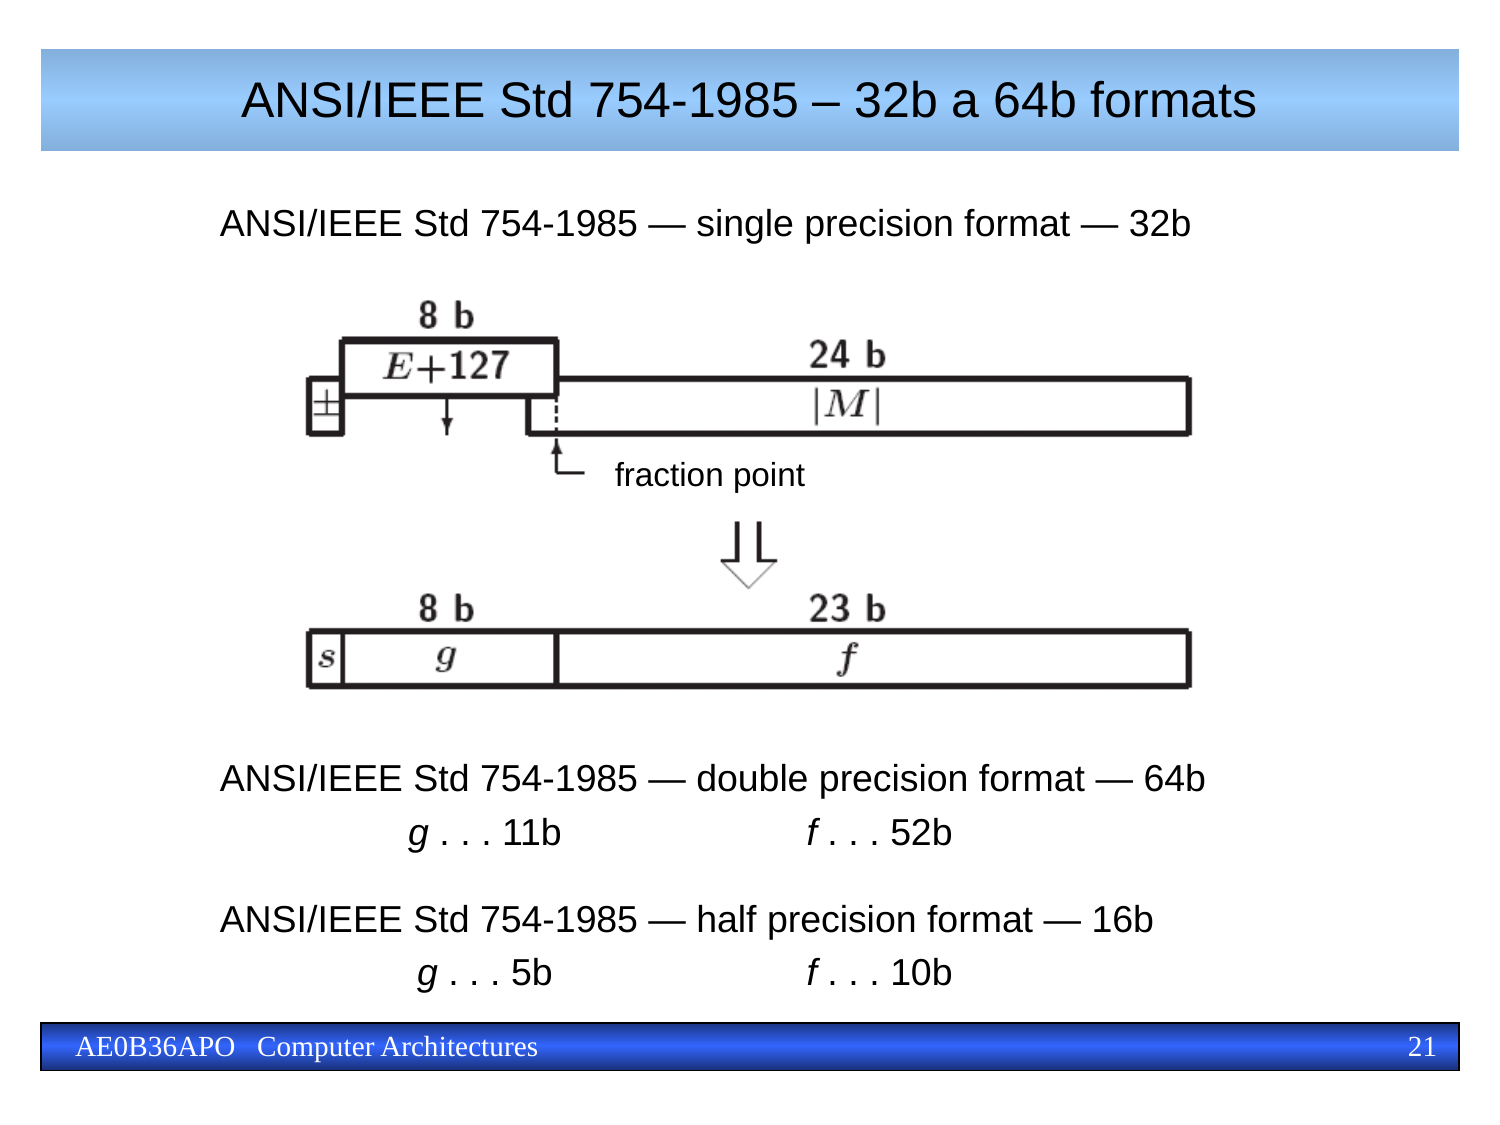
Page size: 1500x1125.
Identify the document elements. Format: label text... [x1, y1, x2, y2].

text_box ANSI/IEEE Std 754-1985 — half precision format — 16b [191, 887, 1338, 948]
title ANSI/IEEE Std 754-1985 – 32b a 64b formats [41, 49, 1459, 151]
text_box f . . . 10b [778, 940, 968, 1001]
text_box f . . . 52b [778, 799, 968, 861]
text_box ANSI/IEEE Std 754-1985 — double precision format — 64b [191, 746, 1338, 808]
text_box g . . . 5b [389, 940, 568, 1001]
text_box ANSI/IEEE Std 754-1985 — single precision format — 32b [191, 191, 1338, 252]
text_box g . . . 11b [380, 799, 577, 861]
text_box fraction point [600, 449, 1201, 502]
picture [253, 296, 1247, 724]
